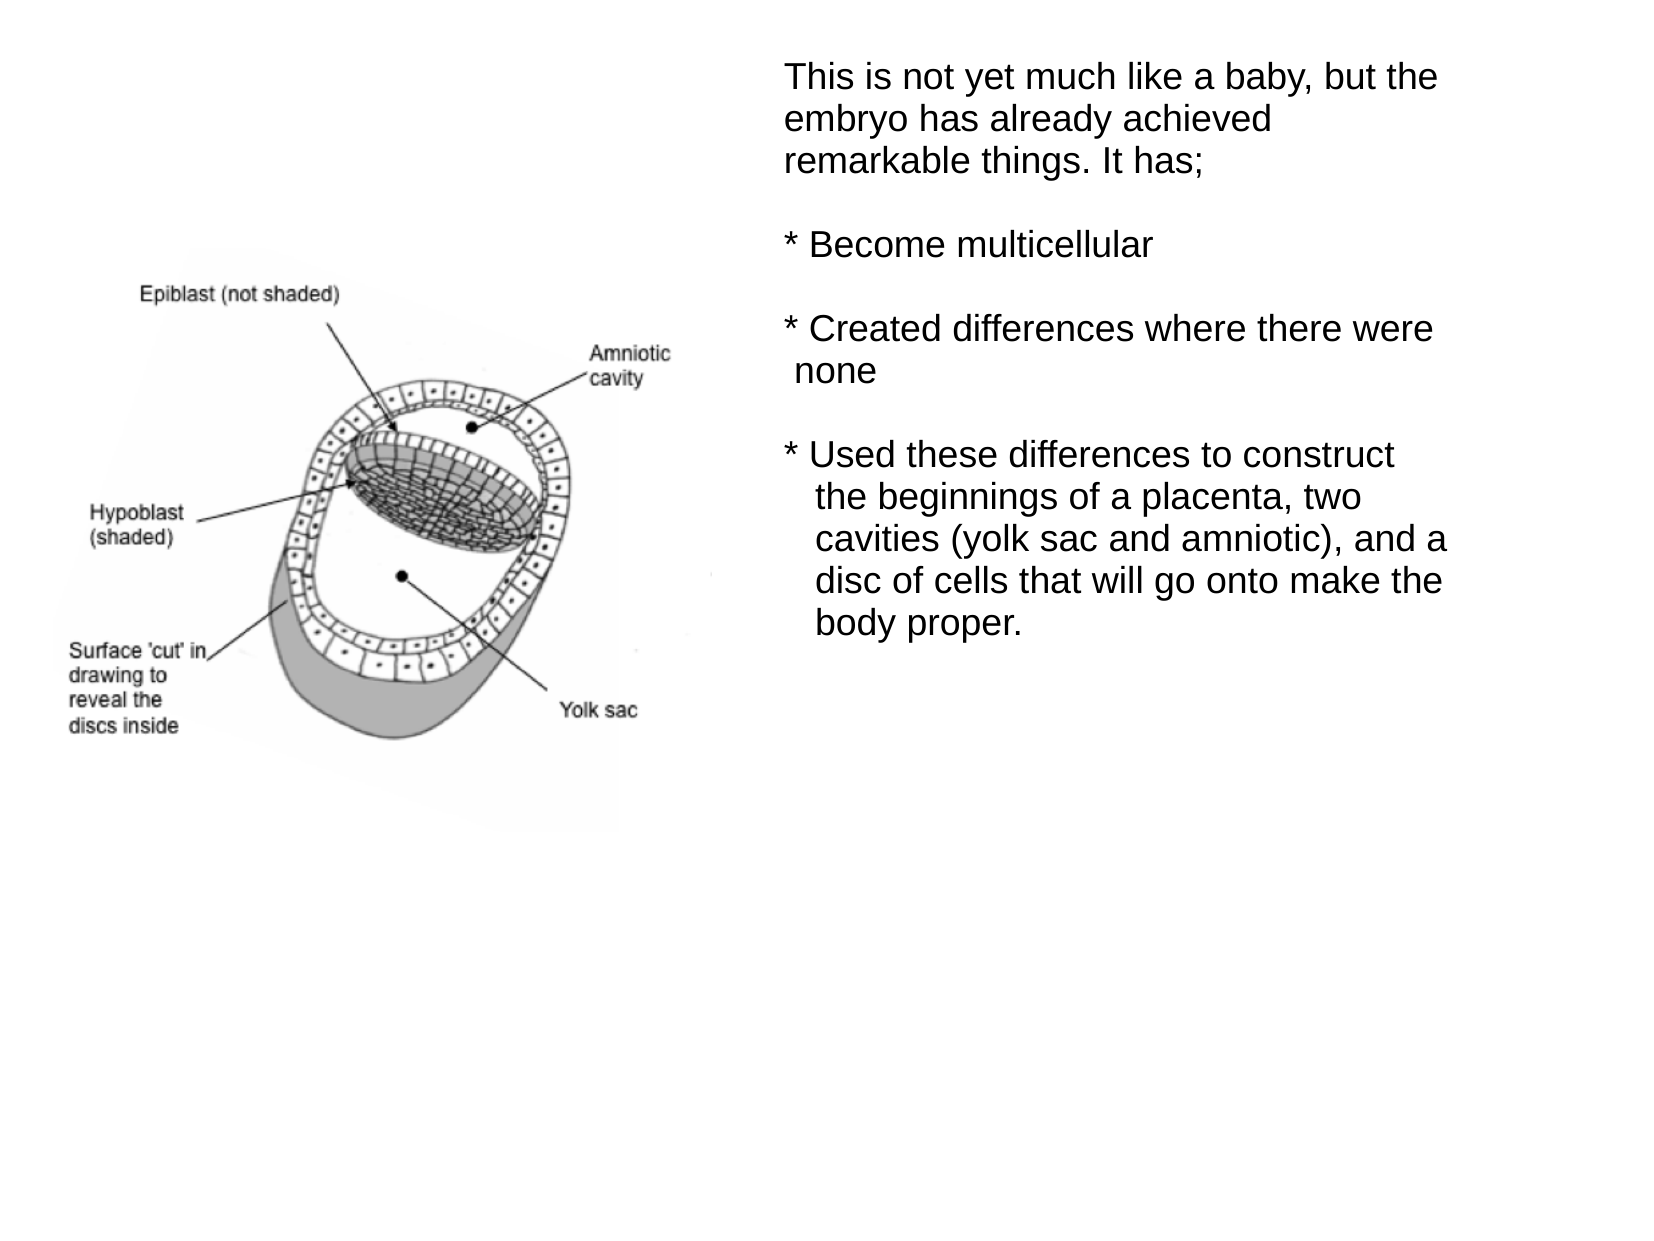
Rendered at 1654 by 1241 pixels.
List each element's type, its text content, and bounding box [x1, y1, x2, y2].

text_box This is not yet much like a baby, but the embryo has already achieved remarkable things. It has; * Become multicellular * Created differences where there were none * Used these differences to construct the beginnings of a placenta, two cavities (yolk sac and amniotic), and a disc of cells that will go onto make the body proper. [769, 48, 1471, 651]
picture [53, 248, 712, 832]
